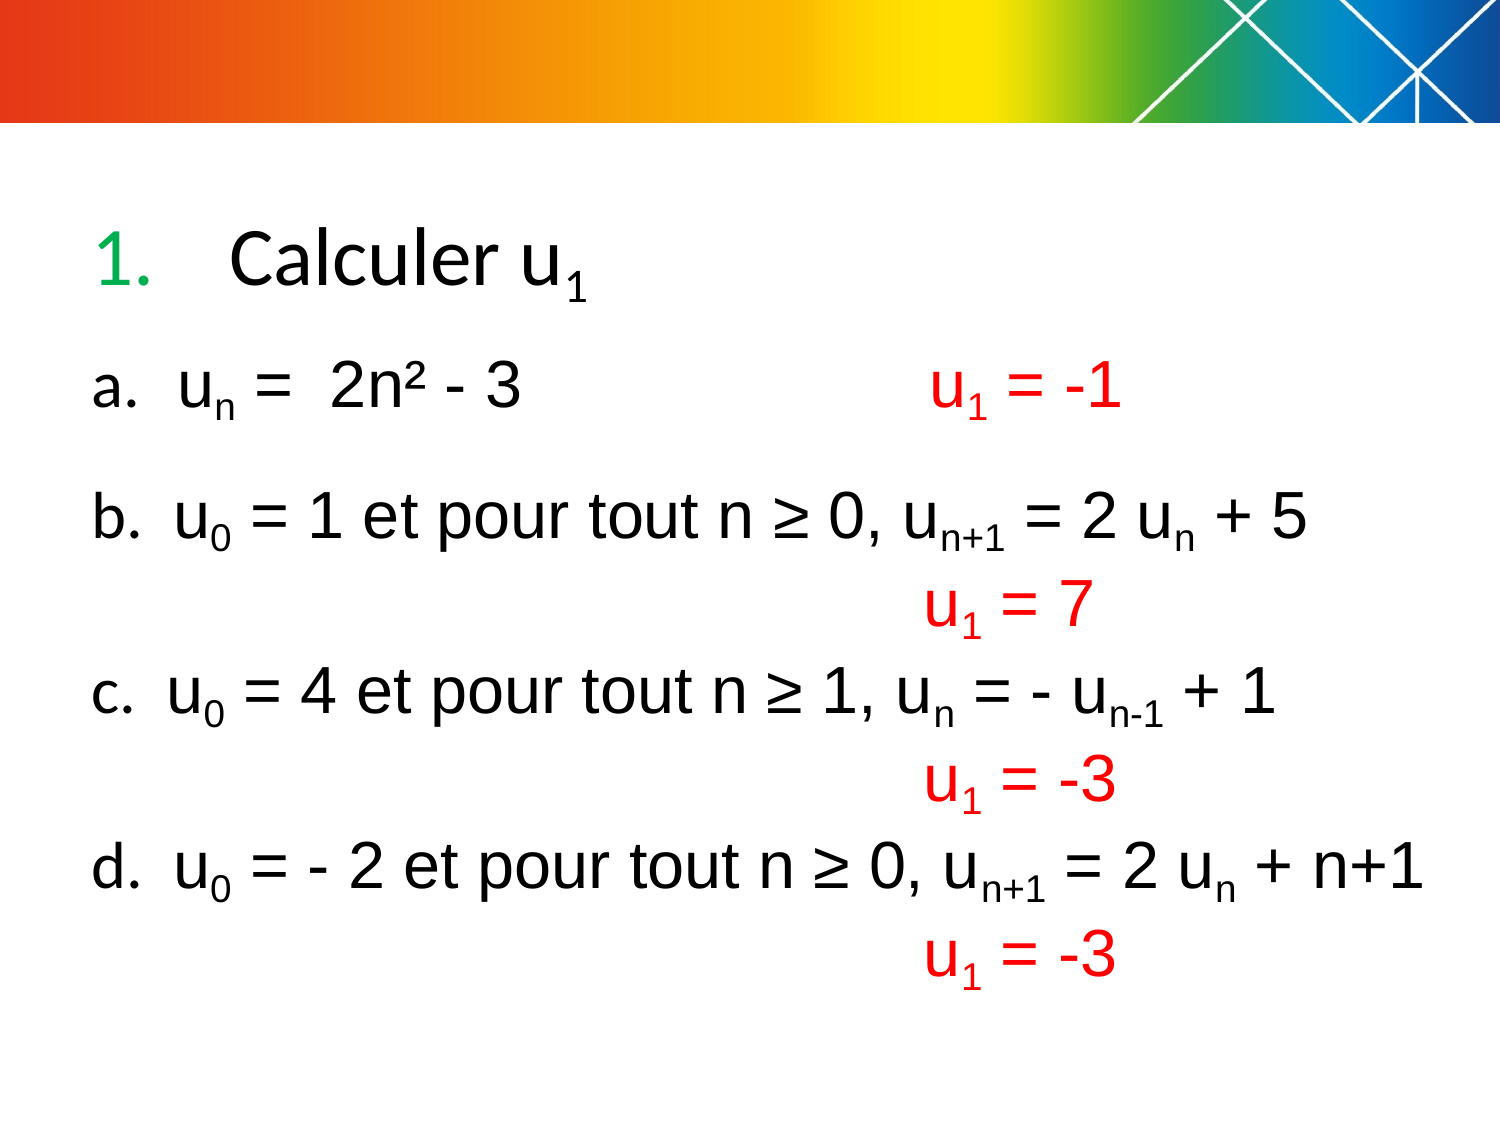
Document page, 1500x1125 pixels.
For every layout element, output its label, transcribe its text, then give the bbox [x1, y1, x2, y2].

text_box a. un = 2n² - 3 u1 = -1 b. u0 = 1 et pour tout n ≥ 0, un+1 = 2 un + 5 u1 = 7 c. u0 = 4 et pour tout n ≥ 1, un = - un-1 + 1 u1 = -3 d. u0 = - 2 et pour tout n ≥ 0, un+1 = 2 un + n+1 u1 = -3 [76, 332, 1472, 1125]
picture [1340, 0, 1500, 123]
picture [0, 0, 1358, 123]
title Calculer u1 [76, 164, 1500, 350]
